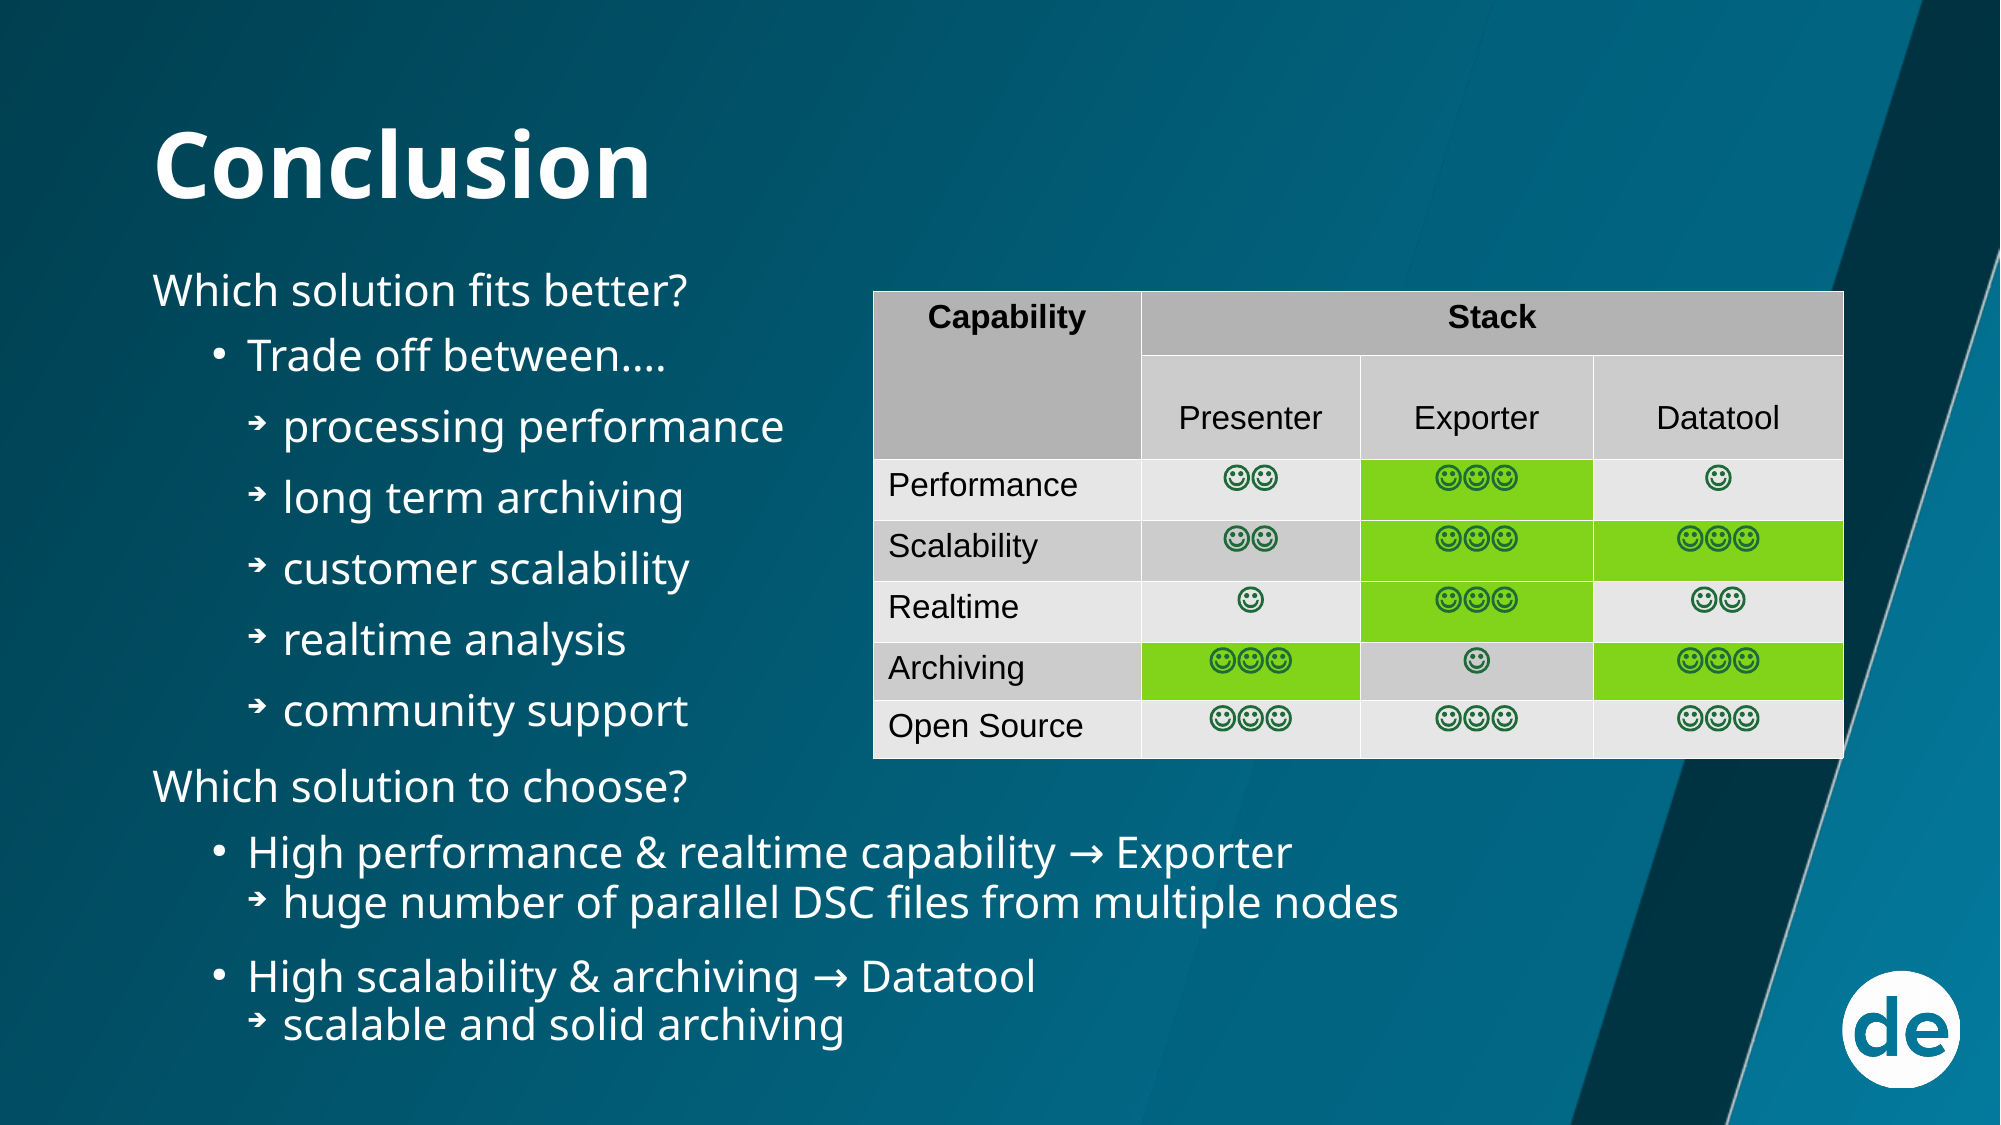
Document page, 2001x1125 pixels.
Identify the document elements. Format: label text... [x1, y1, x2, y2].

table_cell Performance [874, 460, 1141, 520]
chart [947, 535, 1066, 595]
table_cell ☺☺☺ [1142, 701, 1360, 758]
table_cell ☺ [1361, 643, 1593, 700]
table_cell ☺☺☺ [1361, 460, 1593, 520]
table_cell ☺ [1594, 460, 1843, 520]
table_cell ☺☺ [1142, 460, 1360, 520]
table_cell ☺☺☺ [1361, 701, 1593, 758]
table_cell Archiving [874, 643, 1141, 700]
list Which solution fits better? Trade off between…. processing performance long term archiving customer scalability realtime analysis community support Which solution to choose? High performance & realtime capability → Exporter huge number of parallel DSC files from multiple nodes High scalability & archiving → Datatool scalable and solid archiving [137, 261, 1863, 1125]
table_cell ☺☺ [1594, 582, 1843, 642]
table_cell ☺☺☺ [1594, 521, 1843, 581]
table_cell ☺☺☺ [1361, 582, 1593, 642]
table_cell ☺☺ [1142, 521, 1360, 581]
table_cell Open Source [874, 701, 1141, 758]
table_cell ☺☺☺ [1142, 643, 1360, 700]
table_cell Scalability [874, 521, 1141, 581]
table_cell Exporter [1361, 356, 1593, 459]
table_cell ☺ [1142, 582, 1360, 642]
title Conclusion [137, 59, 1569, 261]
table_cell Presenter [1142, 356, 1360, 459]
table_header Stack [1142, 292, 1843, 355]
table_cell ☺☺☺ [1361, 521, 1593, 581]
table_cell Datatool [1594, 356, 1843, 459]
table_cell ☺☺☺ [1594, 701, 1843, 758]
picture [1863, 248, 2000, 690]
table_cell ☺☺☺ [1594, 643, 1843, 700]
table_cell Realtime [874, 582, 1141, 642]
table_header Capability [874, 292, 1141, 459]
